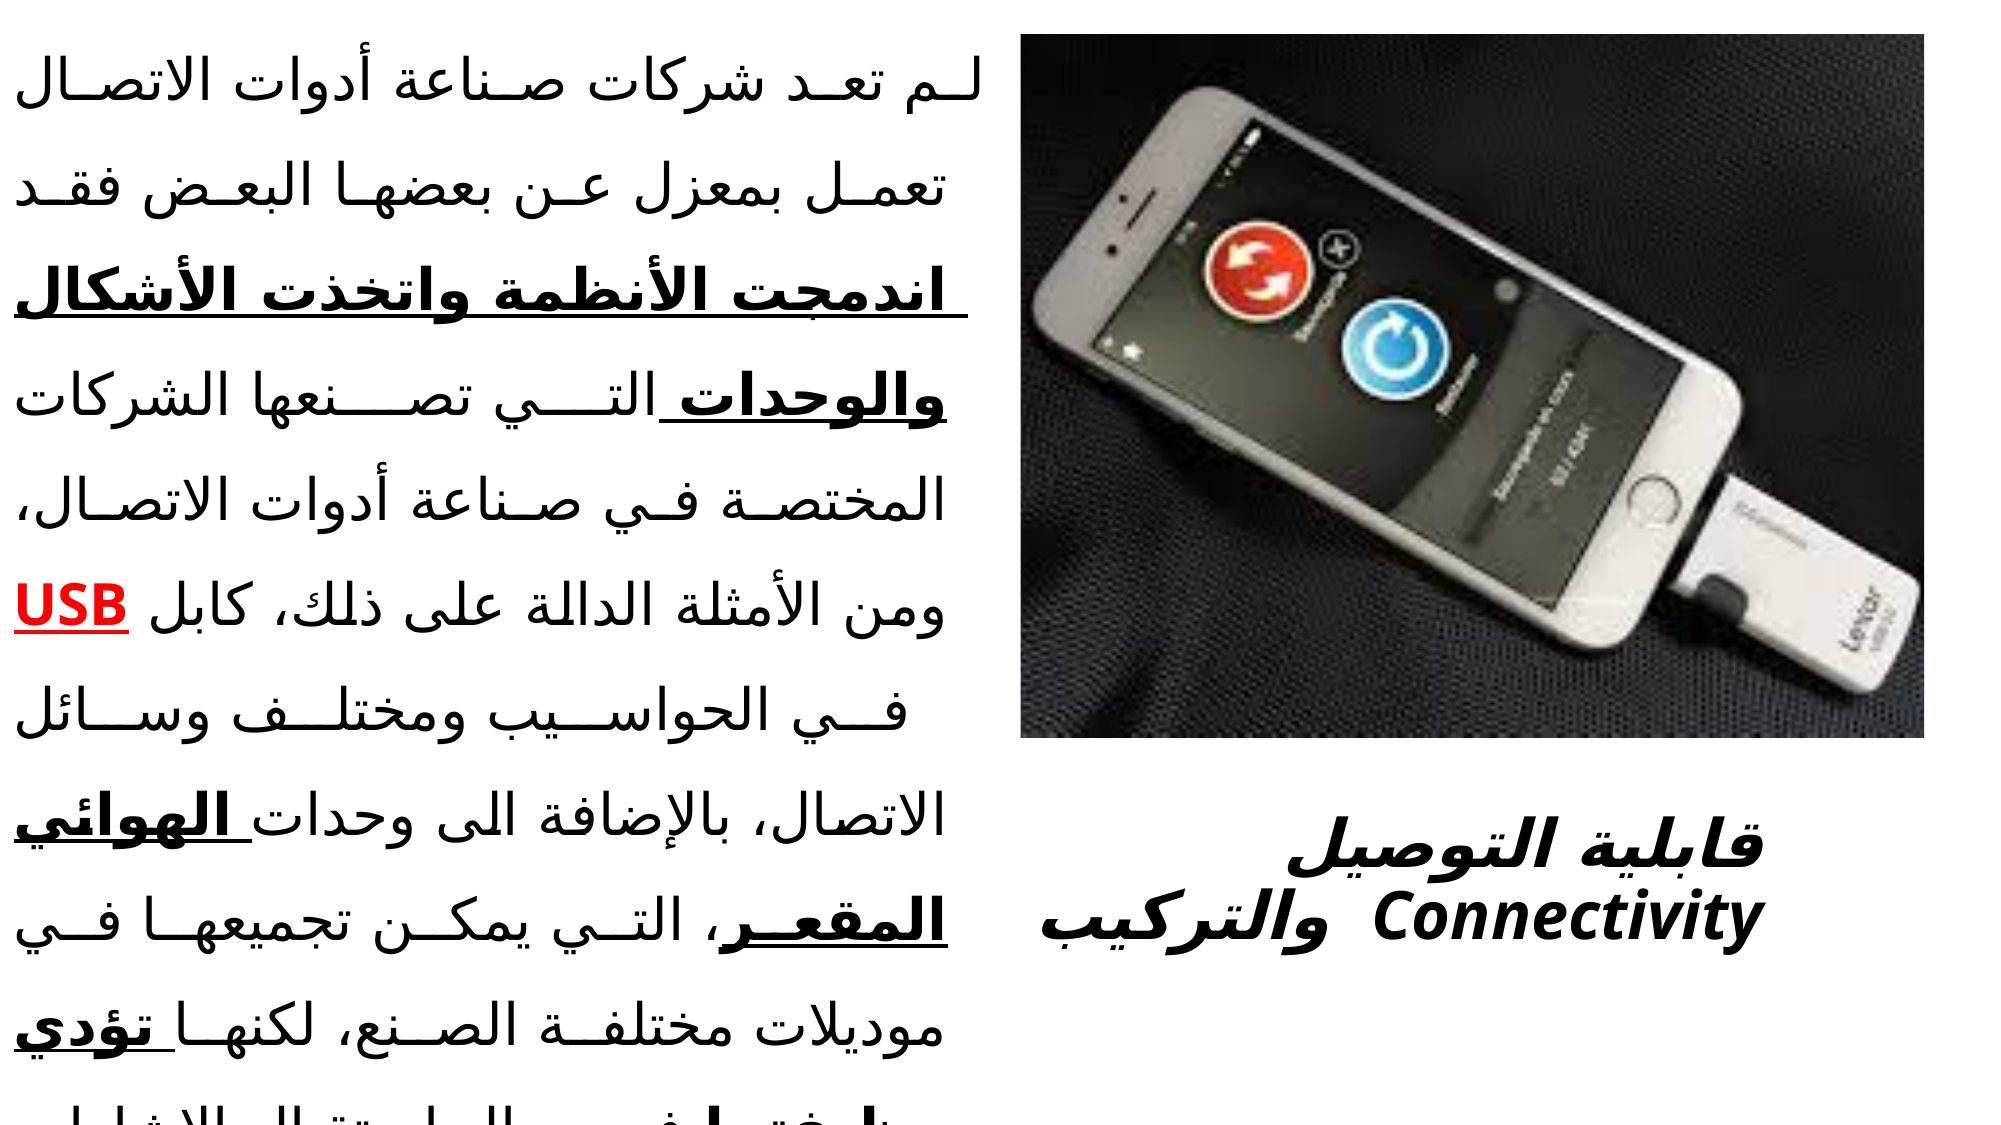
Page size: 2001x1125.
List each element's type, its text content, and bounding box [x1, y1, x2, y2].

picture [0, 0, 1001, 1024]
title قابلية التوصيل والتركيب Connectivity [1020, 799, 1833, 962]
picture [1020, 34, 1925, 738]
